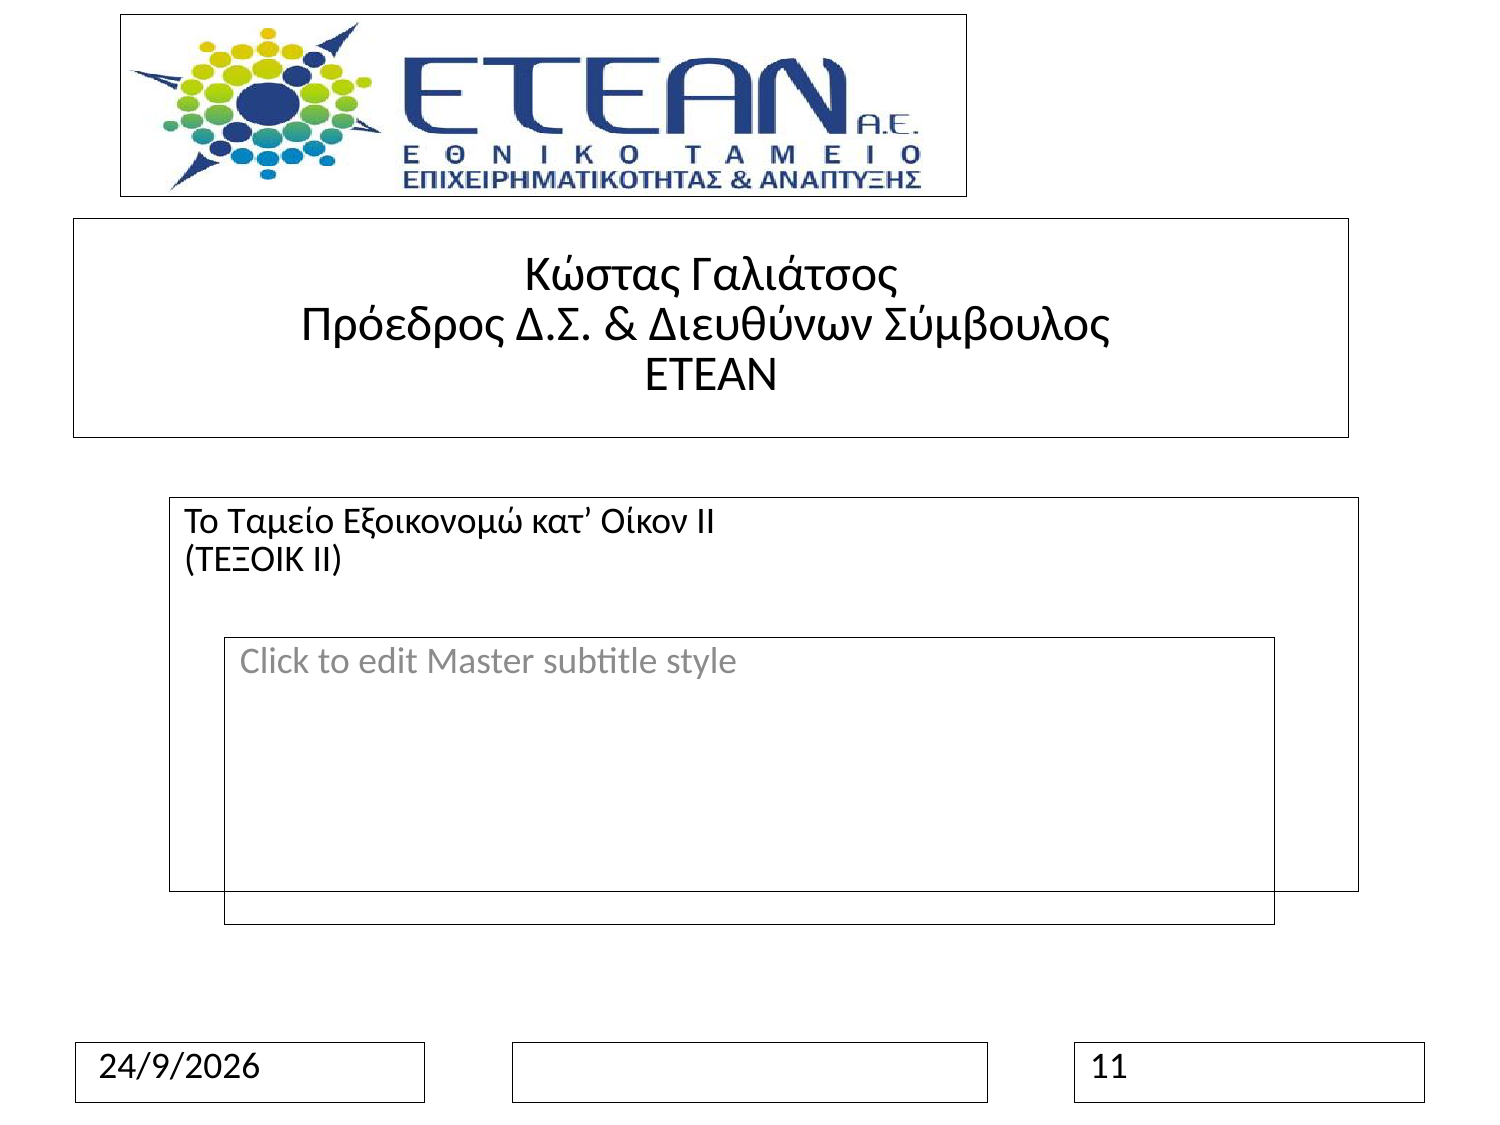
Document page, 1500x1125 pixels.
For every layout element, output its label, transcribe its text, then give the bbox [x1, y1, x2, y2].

text_box Το Ταμείο Εξοικονομώ κατ’ Οίκον ΙΙ (ΤΕΞΟΙΚ ΙΙ) [169, 497, 1359, 892]
picture [121, 15, 966, 196]
slide_number 11 [1074, 1042, 1425, 1103]
title Κώστας Γαλιάτσος Πρόεδρος Δ.Σ. & Διευθύνων Σύμβουλος ΕΤΕΑΝ [73, 218, 1349, 438]
